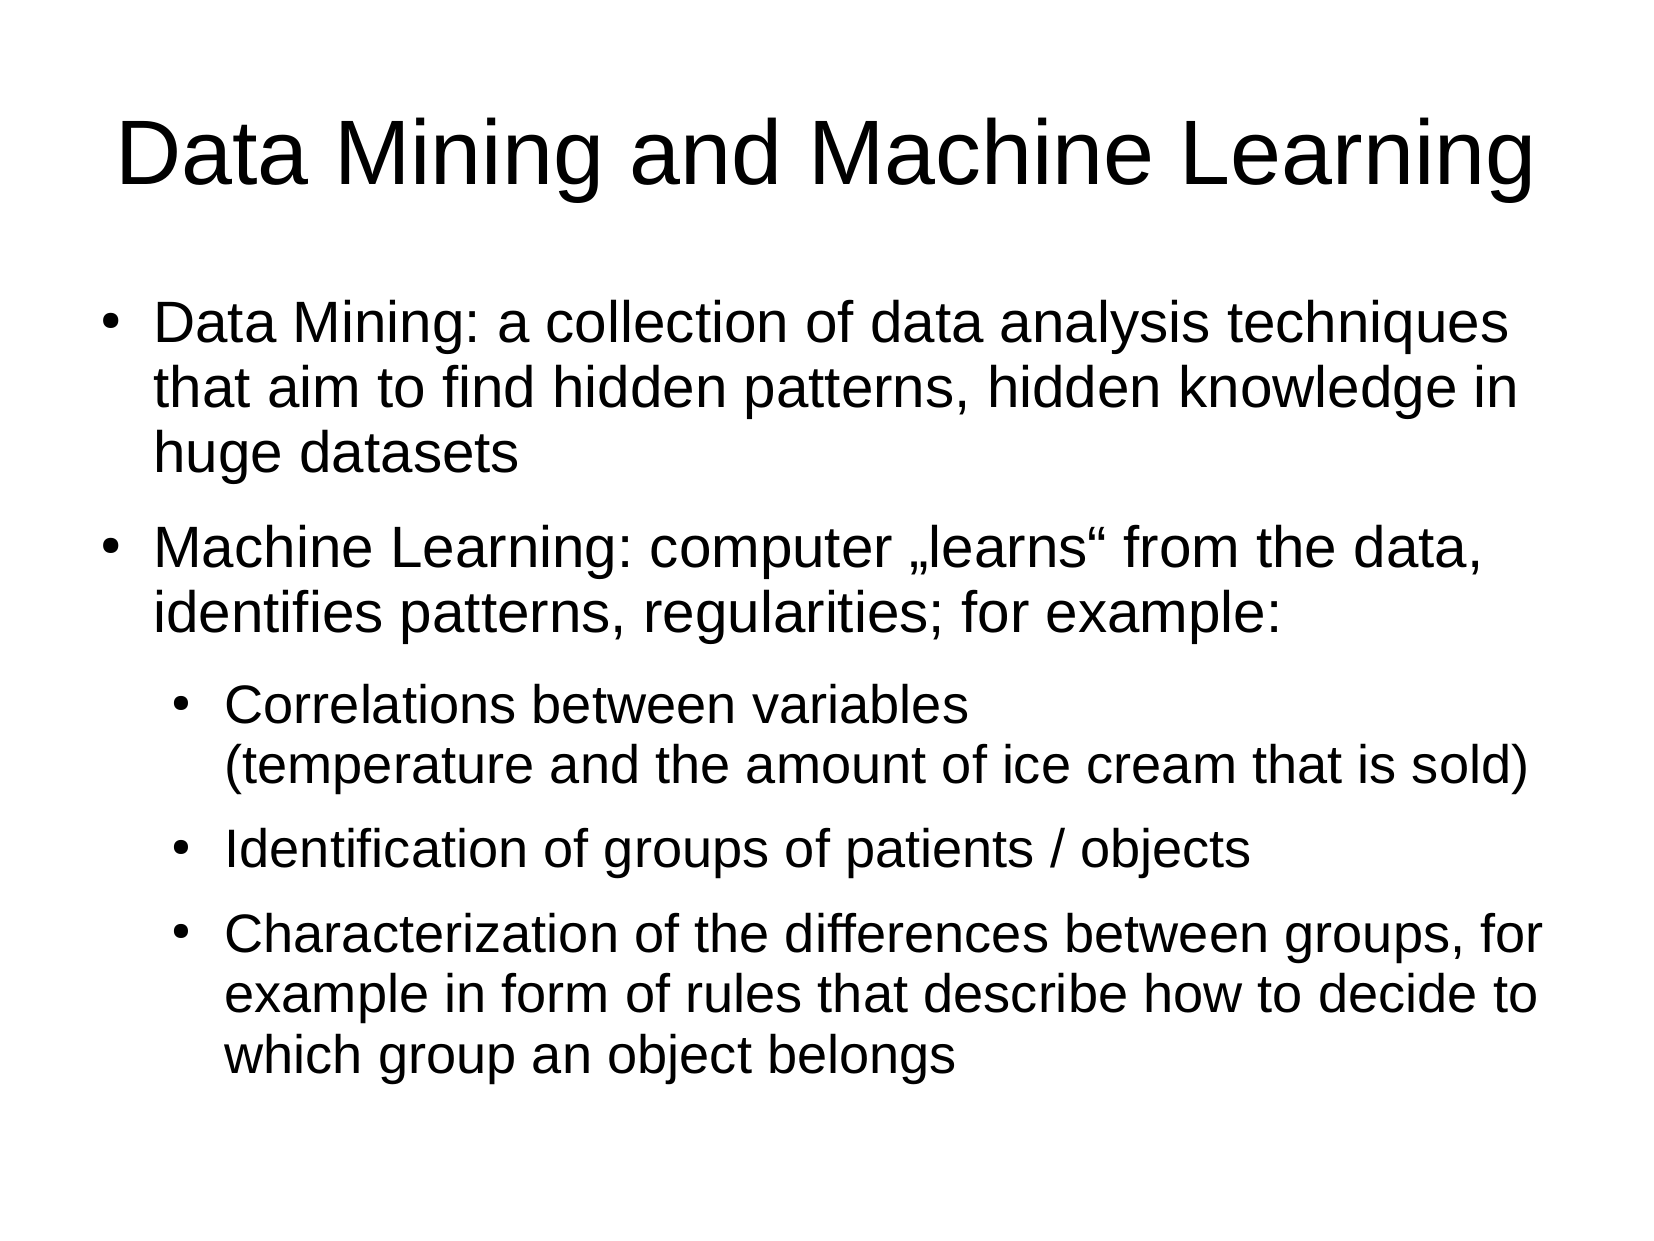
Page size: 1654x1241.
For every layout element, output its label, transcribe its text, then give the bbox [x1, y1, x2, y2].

title Data Mining and Machine Learning [82, 49, 1571, 257]
list Data Mining: a collection of data analysis techniques that aim to find hidden patterns, hidden knowledge in huge datasets Machine Learning: computer „learns“ from the data, identifies patterns, regularities; for example: Correlations between variables (temperature and the amount of ice cream that is sold) Identification of groups of patients / objects Characterization of the differences between groups, for example in form of rules that describe how to decide to which group an object belongs [82, 290, 1571, 1109]
